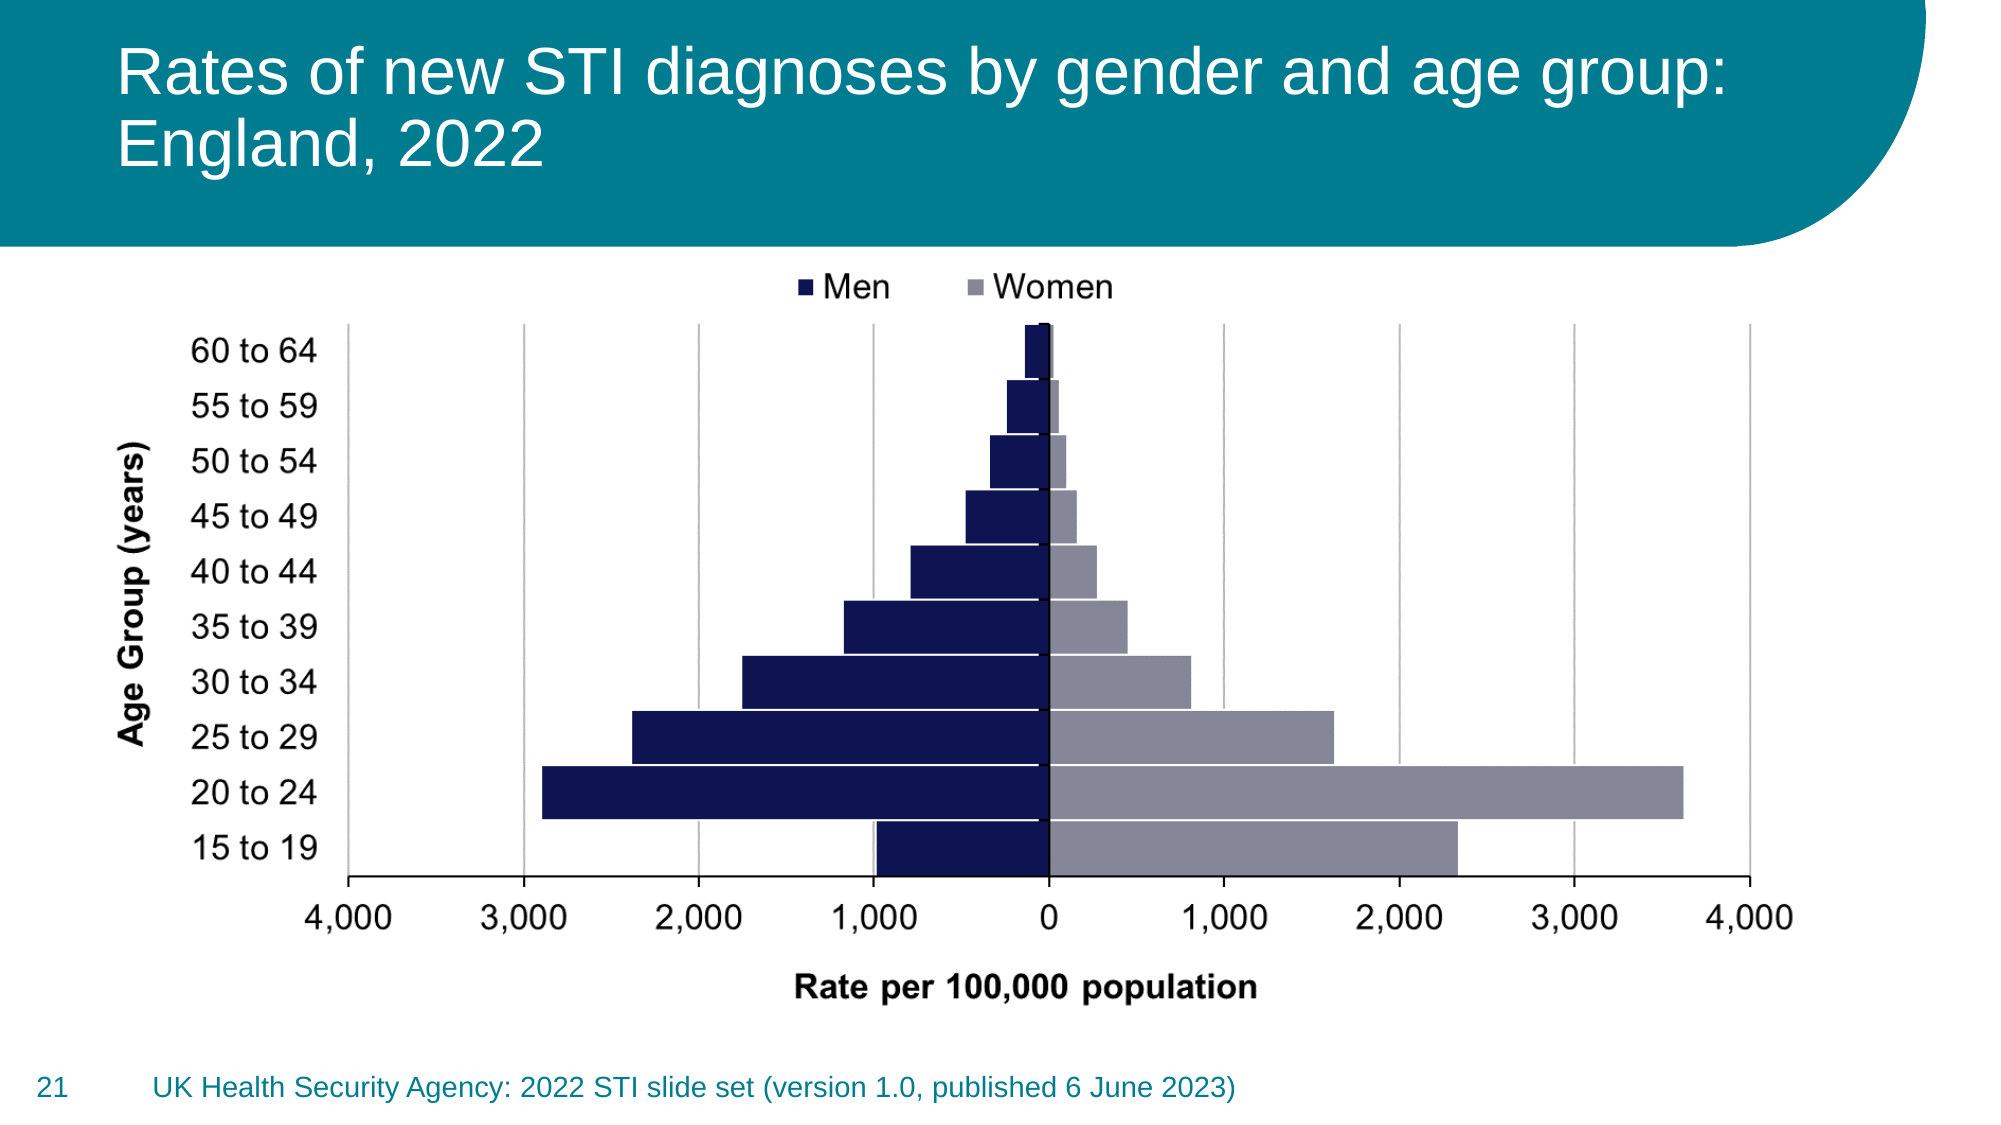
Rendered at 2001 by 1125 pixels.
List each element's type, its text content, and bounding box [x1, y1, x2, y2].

text_box UK Health Security Agency: 2022 STI slide set (version 1.0, published 6 June 2023) [137, 1056, 1780, 1116]
title Rates of new STI diagnoses by gender and age group: England, 2022 [101, 29, 1747, 189]
picture [106, 255, 1819, 1009]
text_box [21, 1056, 120, 1117]
